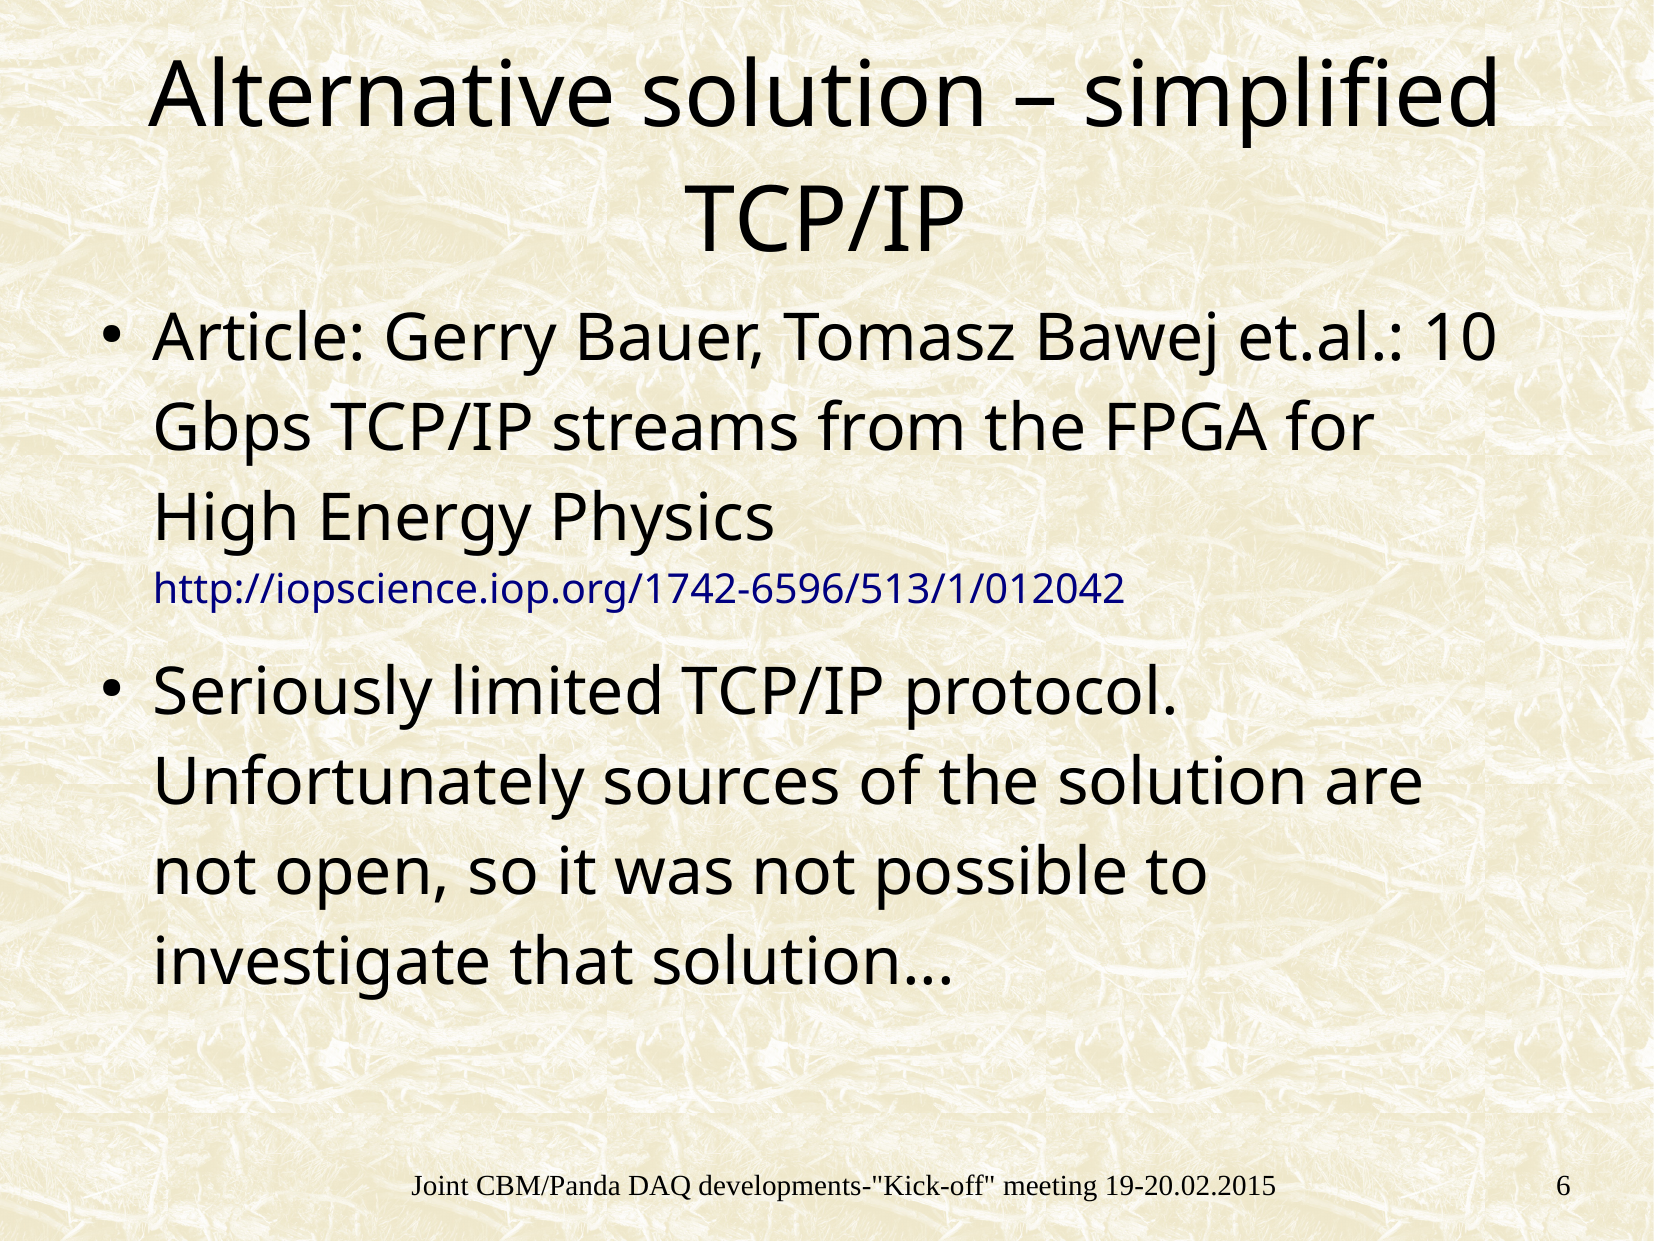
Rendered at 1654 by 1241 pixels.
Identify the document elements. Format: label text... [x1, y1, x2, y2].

title Alternative solution – simplified TCP/IP [82, 25, 1571, 281]
list Article: Gerry Bauer, Tomasz Bawej et.al.: 10 Gbps TCP/IP streams from the FPGA for High Energy Physics http://iopscience.iop.org/1742-6596/513/1/012042 Seriously limited TCP/IP protocol. Unfortunately sources of the solution are not open, so it was not possible to investigate that solution... [82, 290, 1538, 1010]
picture [0, 0, 1654, 1241]
